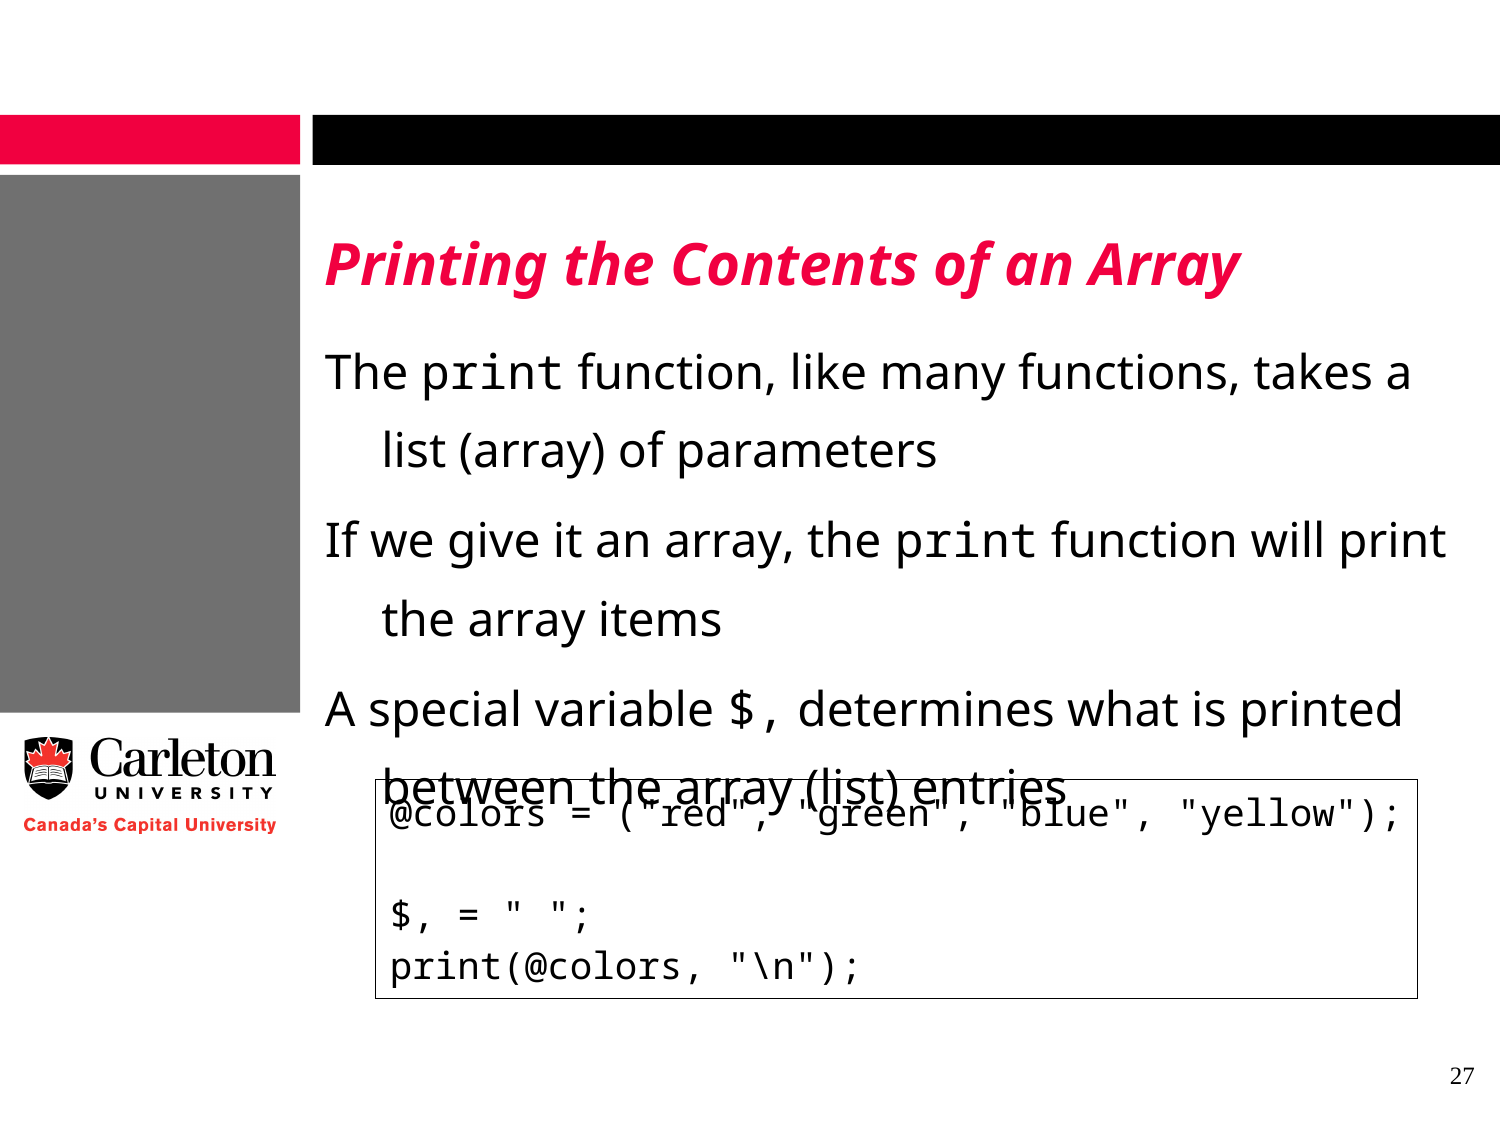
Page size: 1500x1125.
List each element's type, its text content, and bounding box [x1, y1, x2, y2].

title Printing the Contents of an Array [324, 194, 1450, 324]
text_box @colors = ("red", "green", "blue", "yellow"); $, = " "; print(@colors, "\n"); [375, 779, 1395, 976]
list The print function, like many functions, takes a list (array) of parameters If we give it an array, the print function will print the array items A special variable $, determines what is printed between the array (list) entries [324, 324, 1450, 1036]
picture [24, 737, 276, 834]
